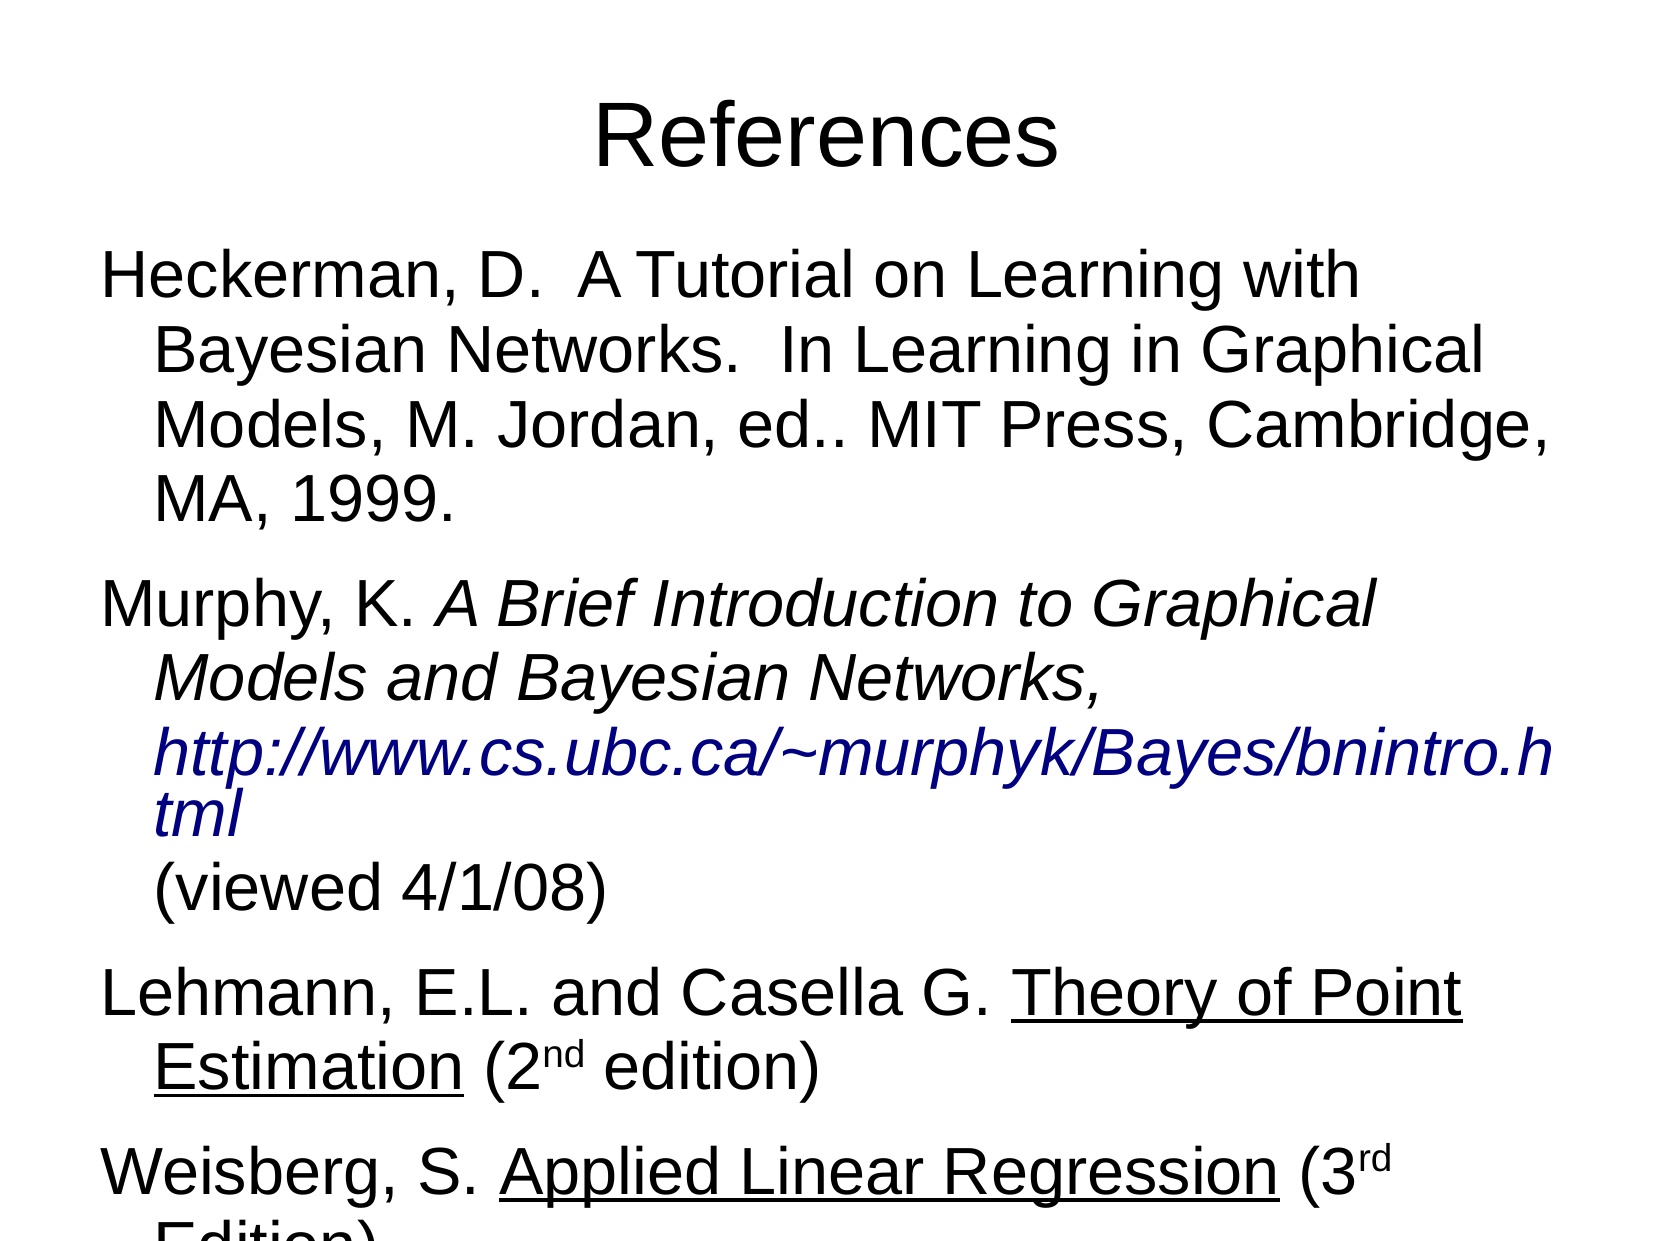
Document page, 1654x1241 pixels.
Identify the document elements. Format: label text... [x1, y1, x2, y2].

title References [82, 39, 1571, 232]
list Heckerman, D. A Tutorial on Learning with Bayesian Networks. In Learning in Graphical Models, M. Jordan, ed.. MIT Press, Cambridge, MA, 1999. Murphy, K. A Brief Introduction to Graphical Models and Bayesian Networks, http://www.cs.ubc.ca/~murphyk/Bayes/bnintro.html(viewed 4/1/08) Lehmann, E.L. and Casella G. Theory of Point Estimation (2nd edition) Weisberg, S. Applied Linear Regression (3rd Edition) [82, 237, 1571, 1228]
